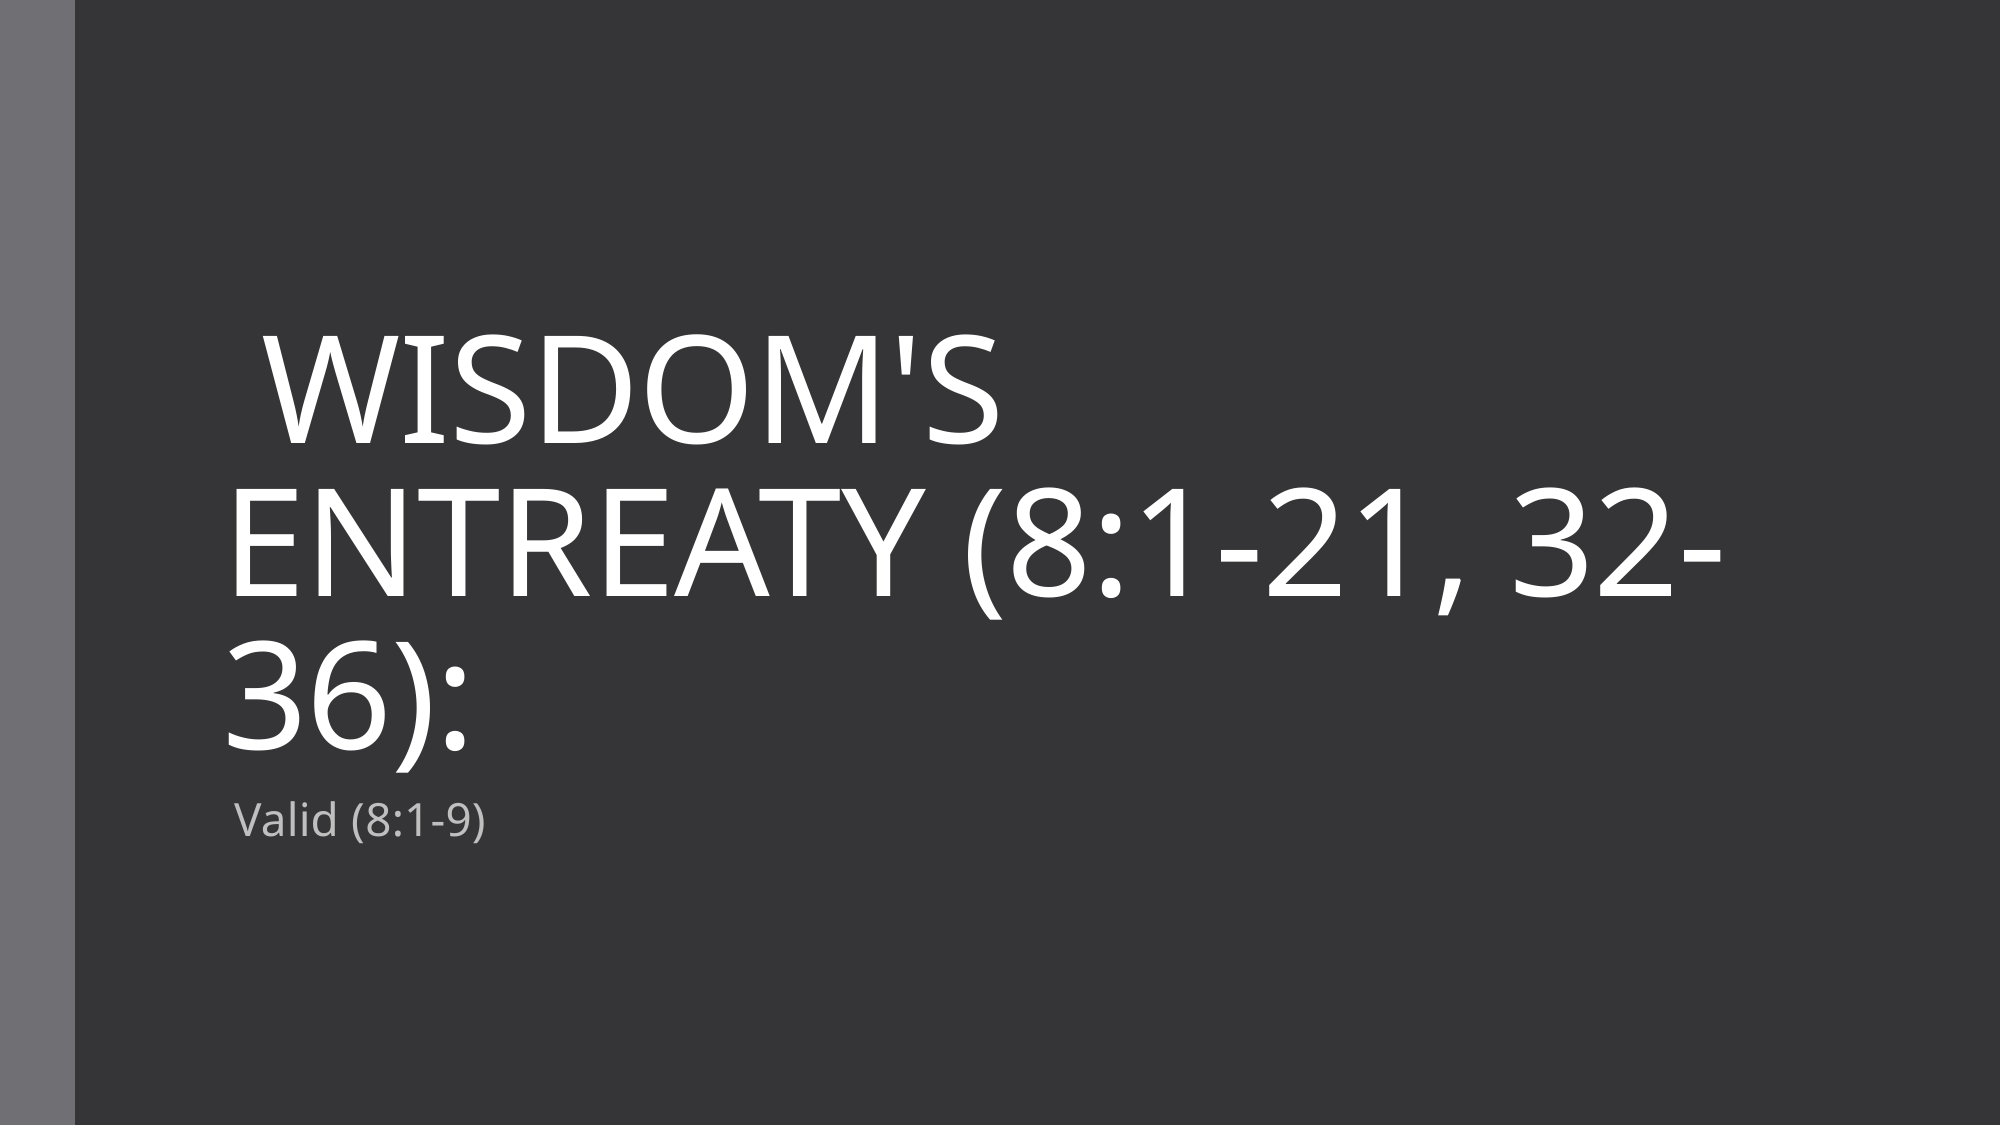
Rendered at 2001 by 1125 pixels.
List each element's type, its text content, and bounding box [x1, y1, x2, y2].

title WISDOM'S ENTREATY (8:1-21, 32-36): [206, 124, 1752, 787]
subtitle Valid (8:1-9) [206, 787, 1752, 1066]
